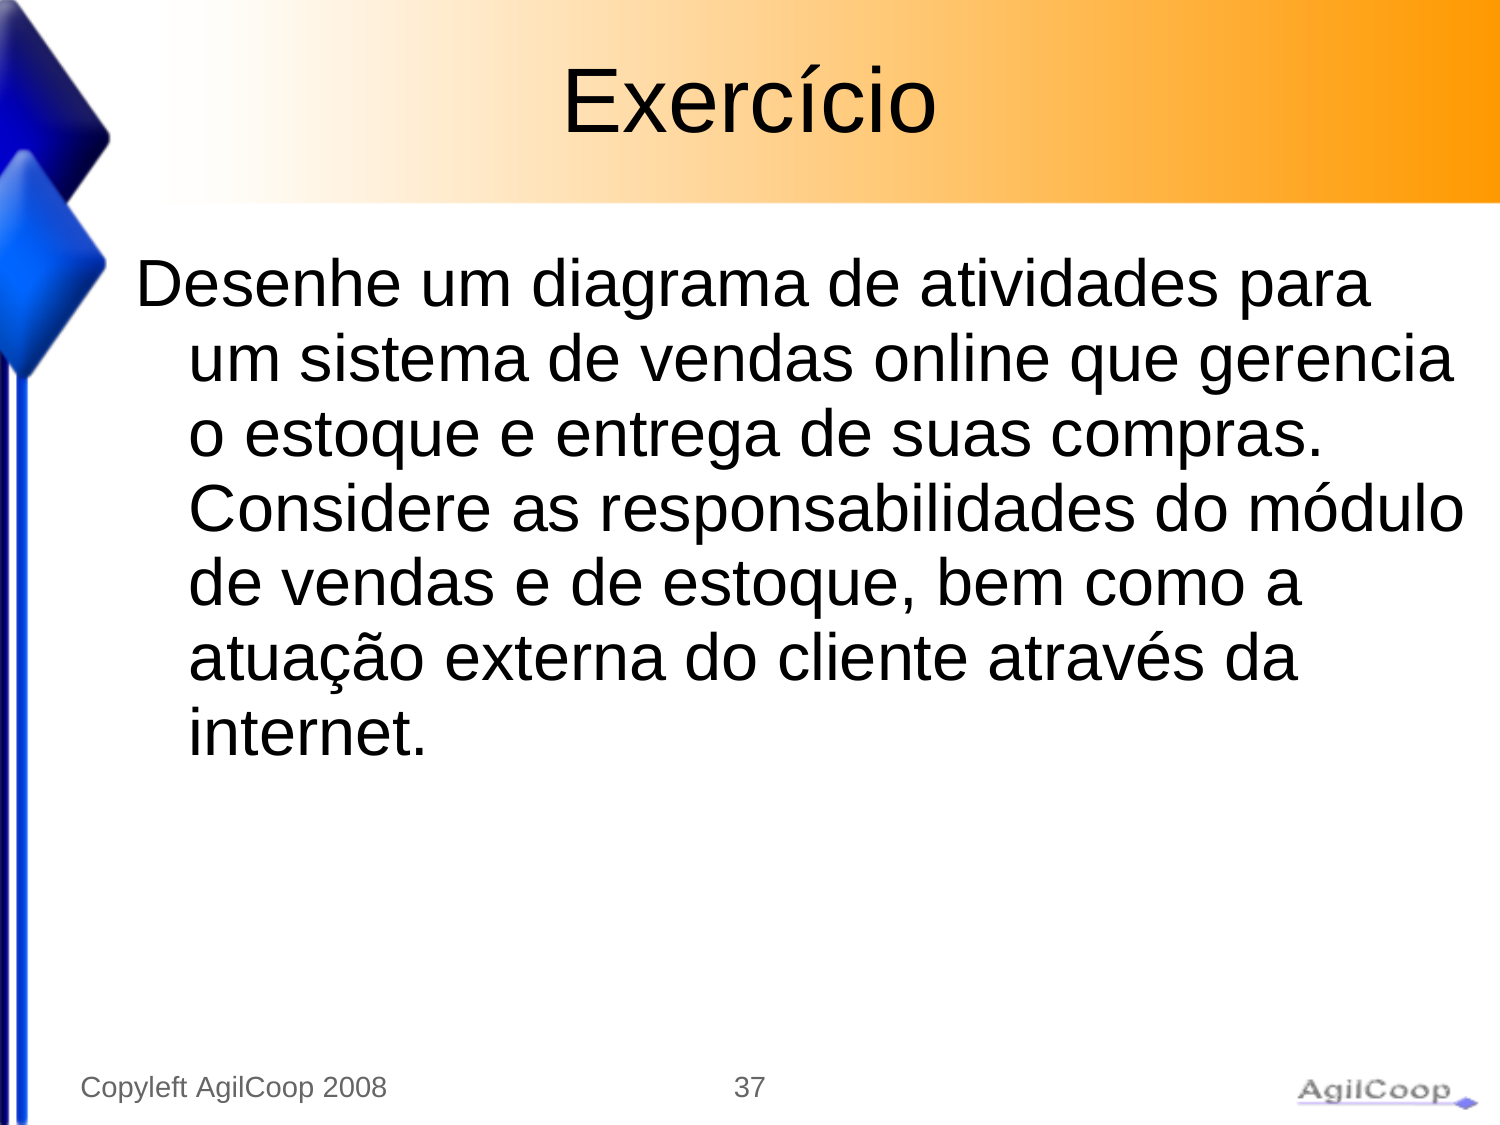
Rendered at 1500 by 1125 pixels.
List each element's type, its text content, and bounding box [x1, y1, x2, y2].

title Exercício [75, 14, 1425, 188]
picture [0, 0, 1500, 1125]
list Desenhe um diagrama de atividades para um sistema de vendas online que gerencia o estoque e entrega de suas compras. Considere as responsabilidades do módulo de vendas e de estoque, bem como a atuação externa do cliente através da internet. [118, 246, 1477, 1004]
